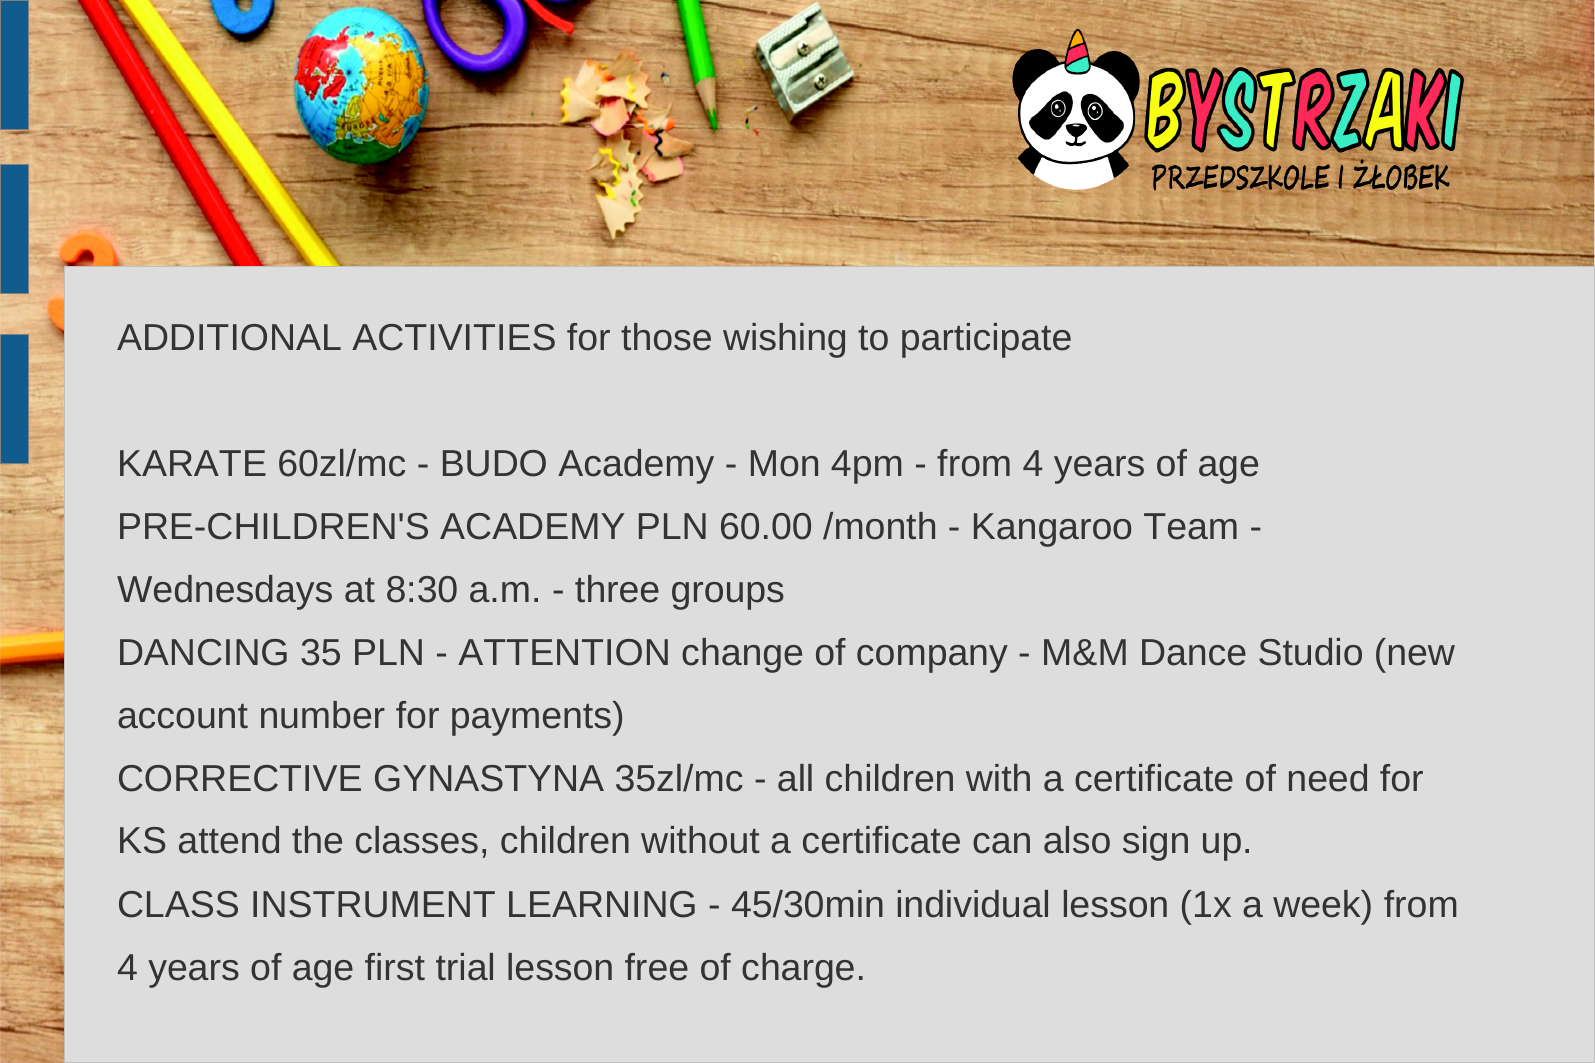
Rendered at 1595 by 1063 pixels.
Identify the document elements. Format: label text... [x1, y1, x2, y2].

list ADDITIONAL ACTIVITIES for those wishing to participate KARATE 60zl/mc - BUDO Academy - Mon 4pm - from 4 years of age PRE-CHILDREN'S ACADEMY PLN 60.00 /month - Kangaroo Team - Wednesdays at 8:30 a.m. - three groups DANCING 35 PLN - ATTENTION change of company - M&M Dance Studio (new account number for payments) CORRECTIVE GYNASTYNA 35zl/mc - all children with a certificate of need for KS attend the classes, children without a certificate can also sign up. CLASS INSTRUMENT LEARNING - 45/30min individual lesson (1x a week) from 4 years of age first trial lesson free of charge. [117, 295, 1479, 974]
picture [0, 0, 1595, 1063]
